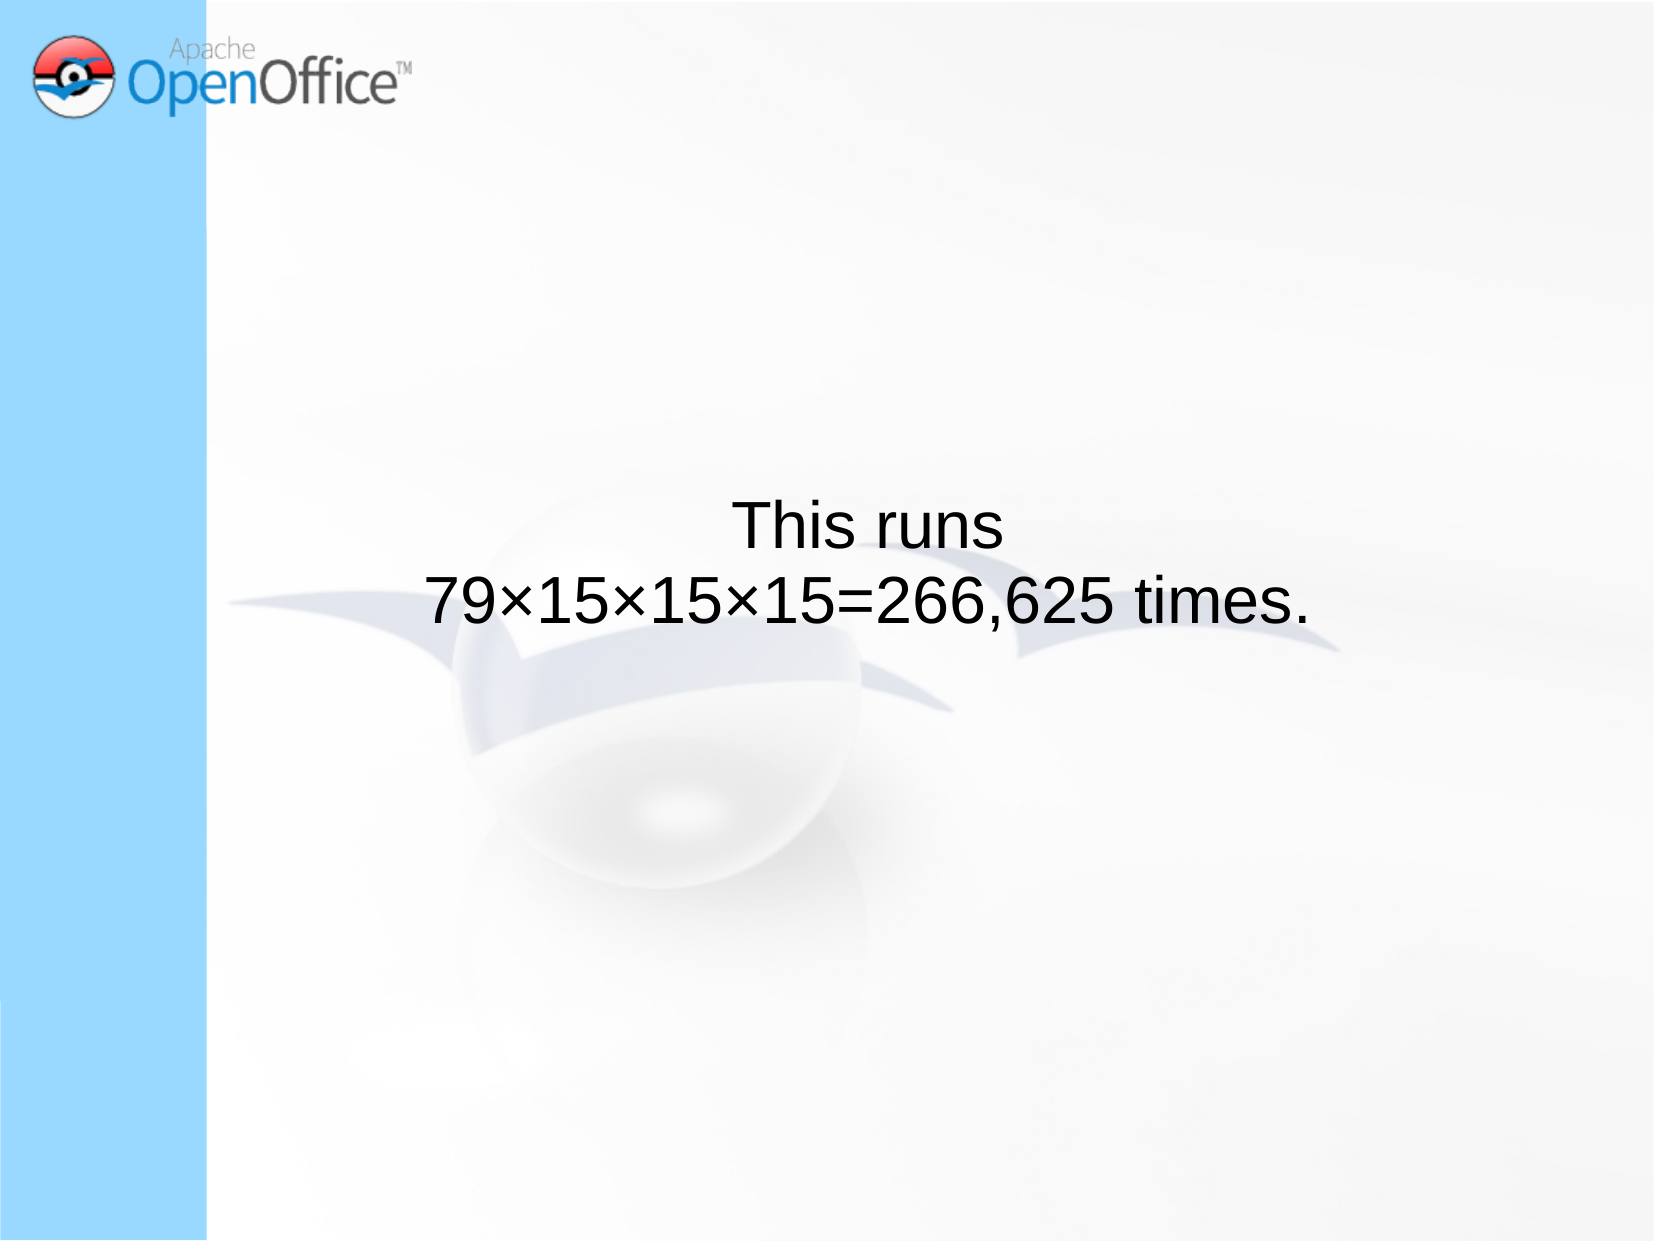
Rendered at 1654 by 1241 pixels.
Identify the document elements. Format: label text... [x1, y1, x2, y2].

subtitle This runs 79×15×15×15=266,625 times. [165, 108, 1571, 1168]
picture [31, 2, 1654, 1241]
